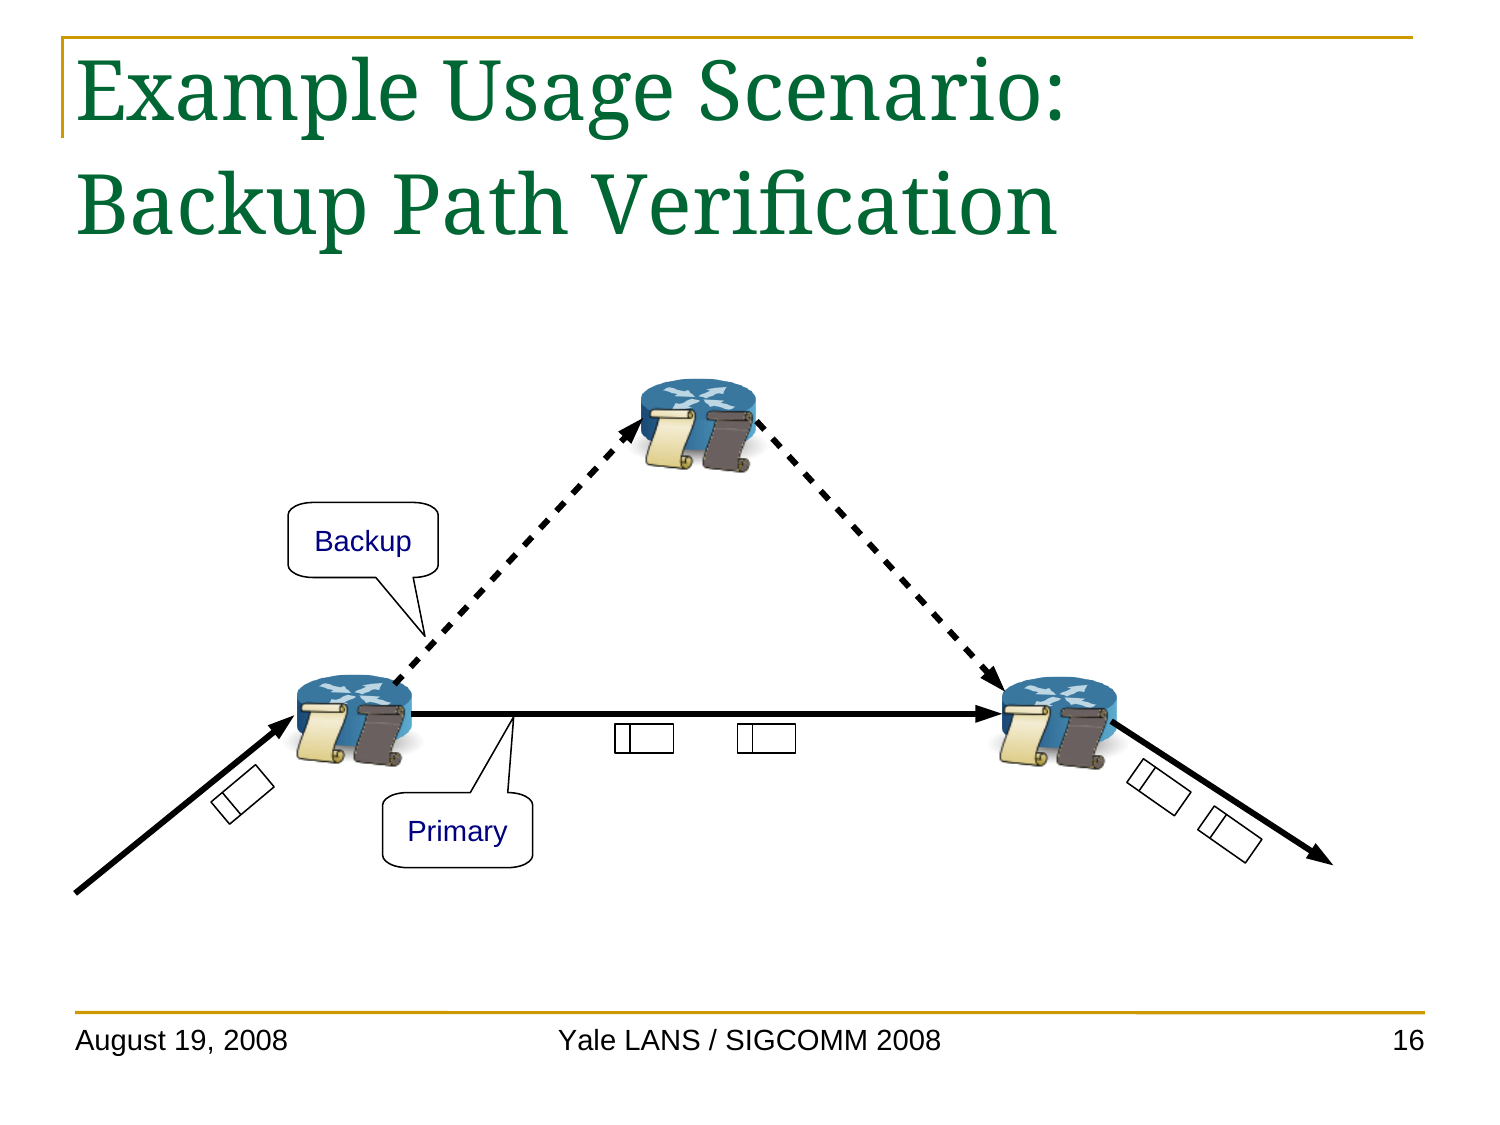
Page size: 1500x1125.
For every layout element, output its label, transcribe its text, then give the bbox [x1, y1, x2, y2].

text_box Backup [288, 502, 439, 637]
text_box [211, 793, 240, 825]
text_box [1140, 768, 1192, 816]
picture [613, 363, 791, 477]
text_box Primary [382, 716, 533, 868]
text_box [223, 764, 275, 814]
text_box [1211, 815, 1262, 864]
text_box [737, 724, 796, 754]
text_box [1126, 758, 1154, 791]
title Example Usage Scenario: Backup Path Verification [75, 48, 1425, 243]
picture [974, 661, 1152, 775]
picture [269, 659, 447, 773]
text_box [1197, 805, 1225, 839]
text_box [615, 724, 674, 754]
